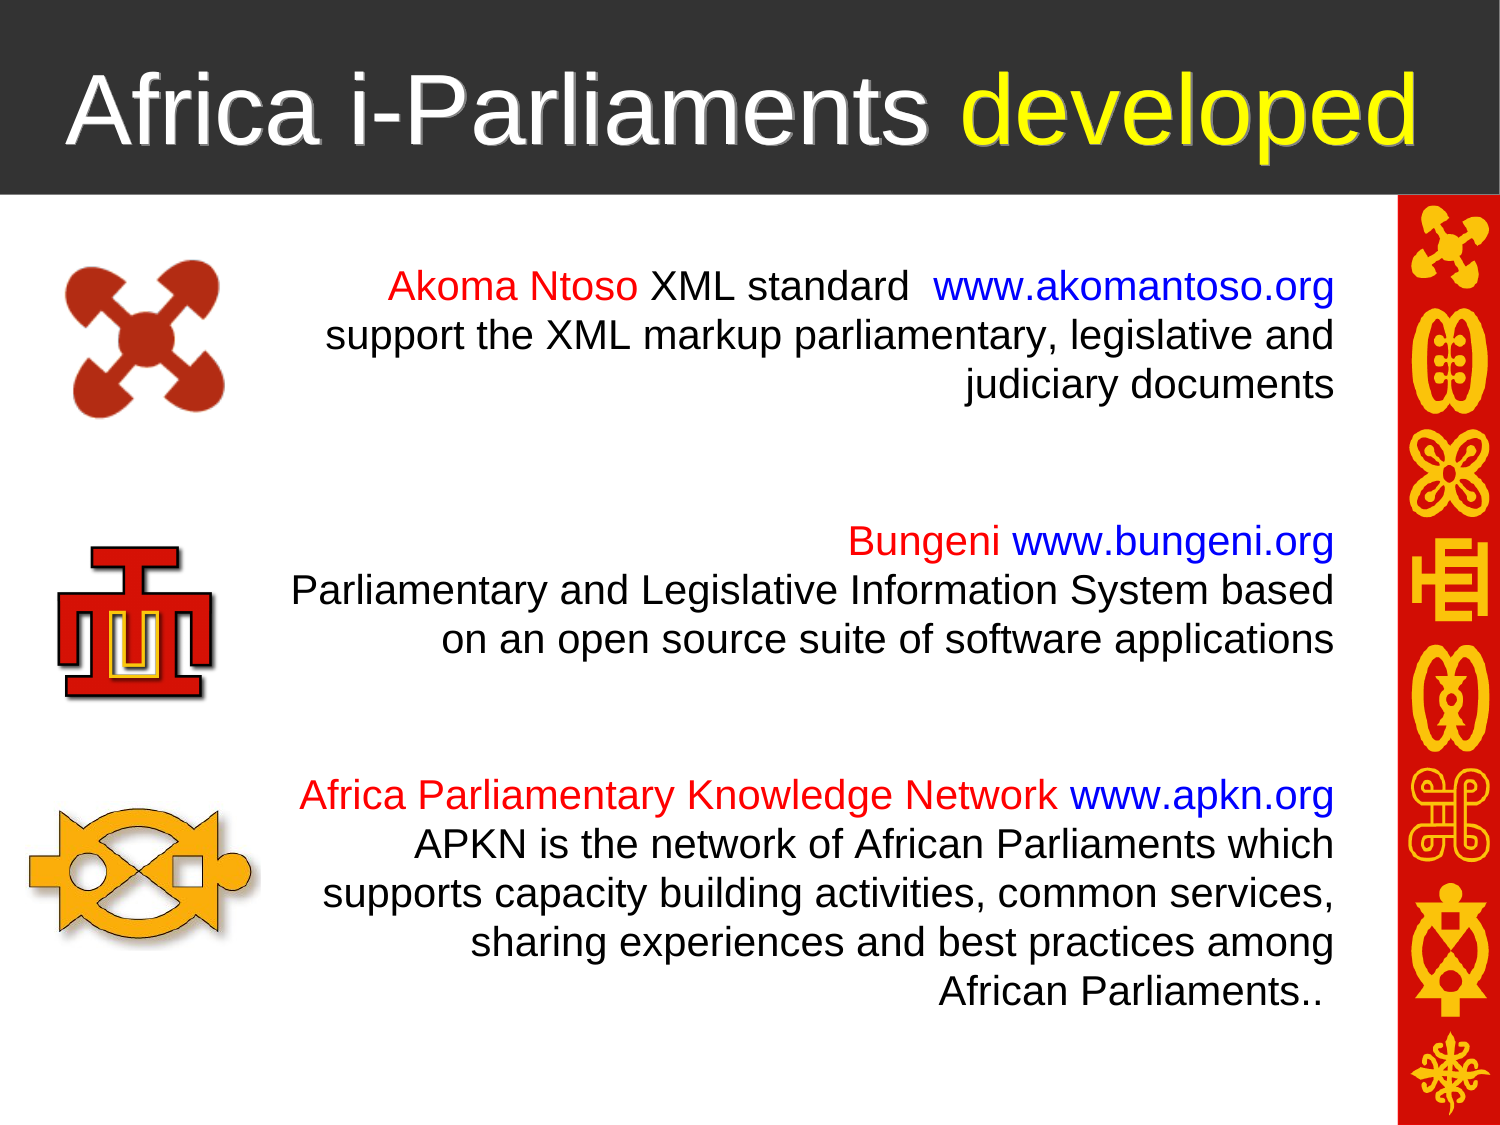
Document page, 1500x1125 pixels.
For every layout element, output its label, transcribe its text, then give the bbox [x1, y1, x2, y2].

picture [25, 801, 261, 951]
picture [54, 543, 220, 706]
title Africa i-Parliaments developed [0, 32, 1486, 177]
picture [57, 257, 230, 424]
text_box Akoma Ntoso XML standard www.akomantoso.org support the XML markup parliamentary, legislative and judiciary documents Bungeni www.bungeni.org Parliamentary and Legislative Information System based on an open source suite of software applications Africa Parliamentary Knowledge Network www.apkn.org APKN is the network of African Parliaments which supports capacity building activities, common services, sharing experiences and best practices among African Parliaments.. [239, 253, 1350, 1065]
picture [1397, 195, 1500, 1125]
